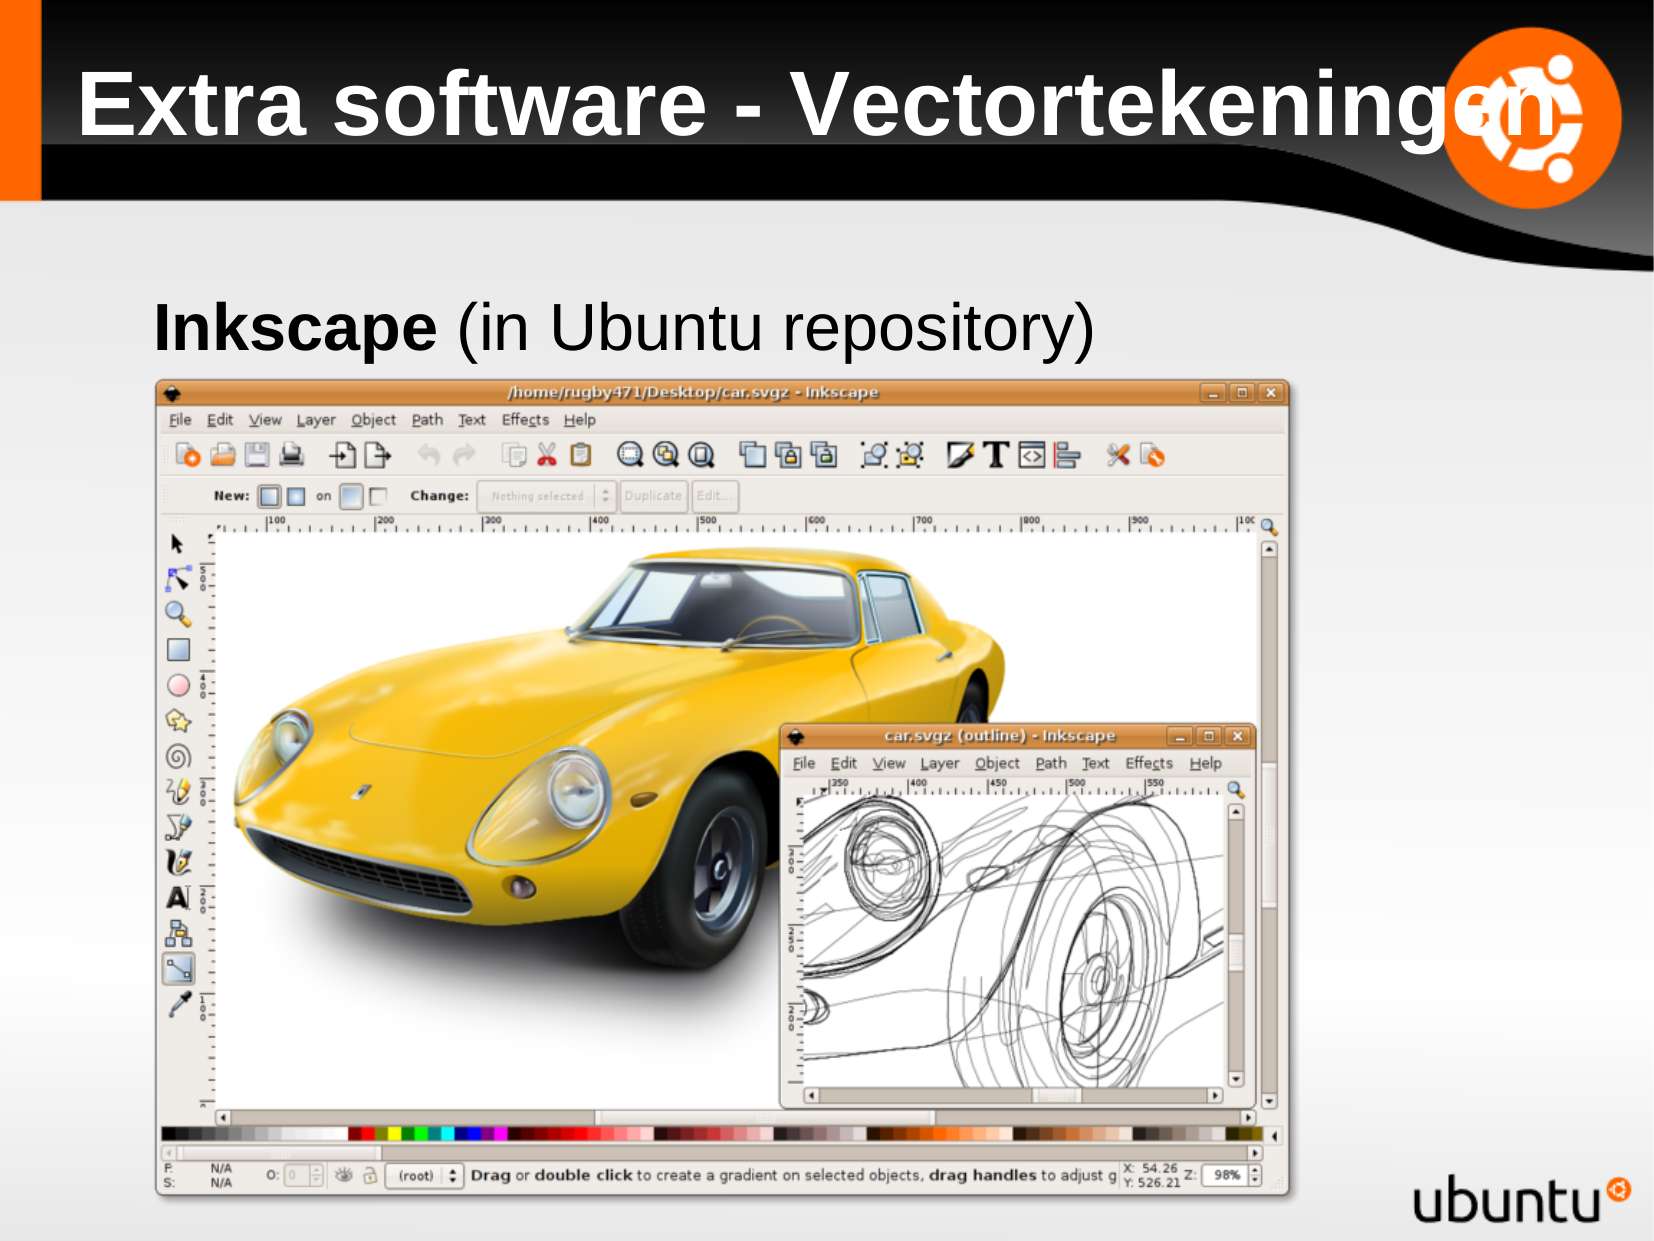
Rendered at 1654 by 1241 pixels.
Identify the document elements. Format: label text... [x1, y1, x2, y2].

list Inkscape (in Ubuntu repository) [82, 290, 1571, 1094]
title Extra software - Vectortekeningen [76, 7, 1565, 200]
picture [0, 0, 1654, 1241]
